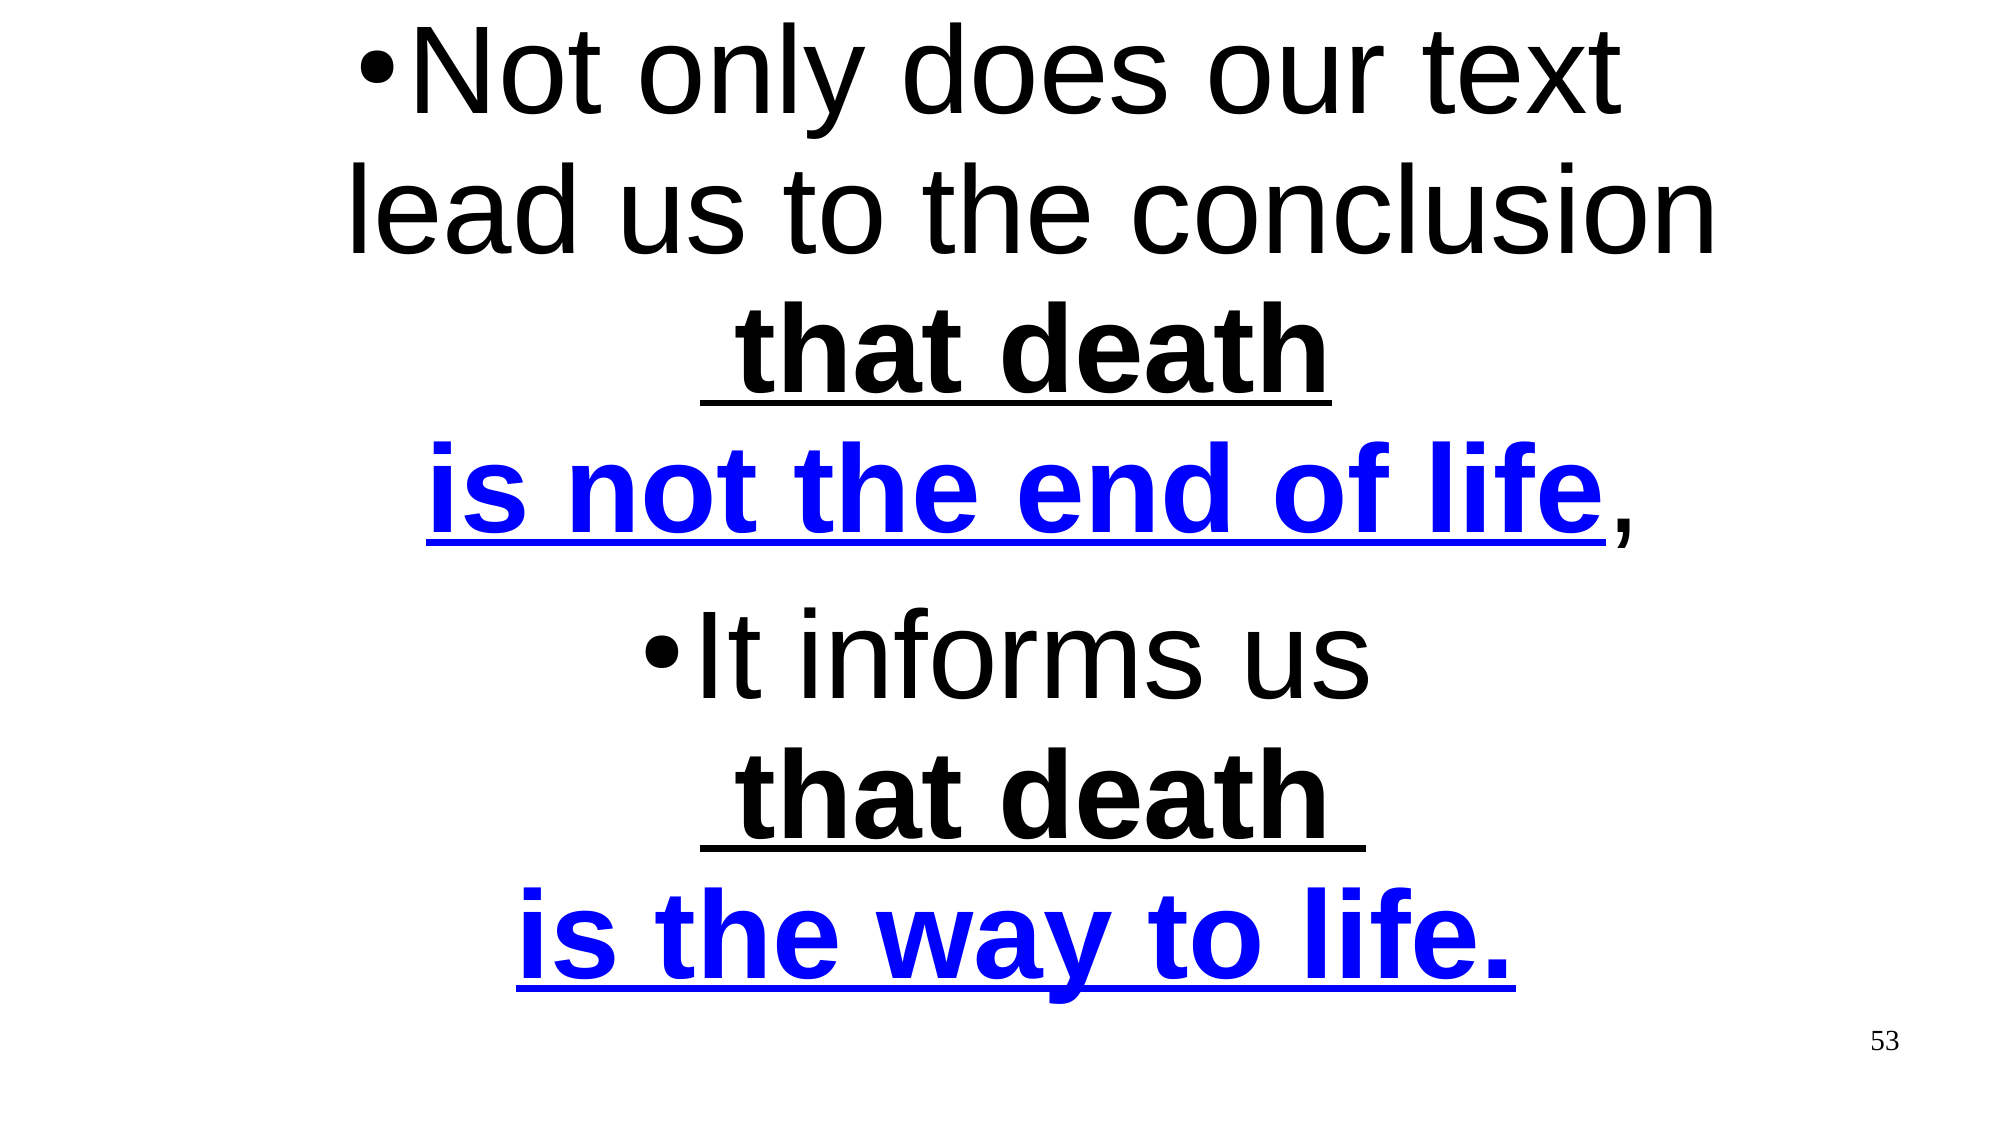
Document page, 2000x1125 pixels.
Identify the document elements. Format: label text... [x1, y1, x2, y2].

list Not only does our text lead us to the conclusion that death is not the end of life, It informs us that death is the way to life. [0, 0, 1996, 1123]
